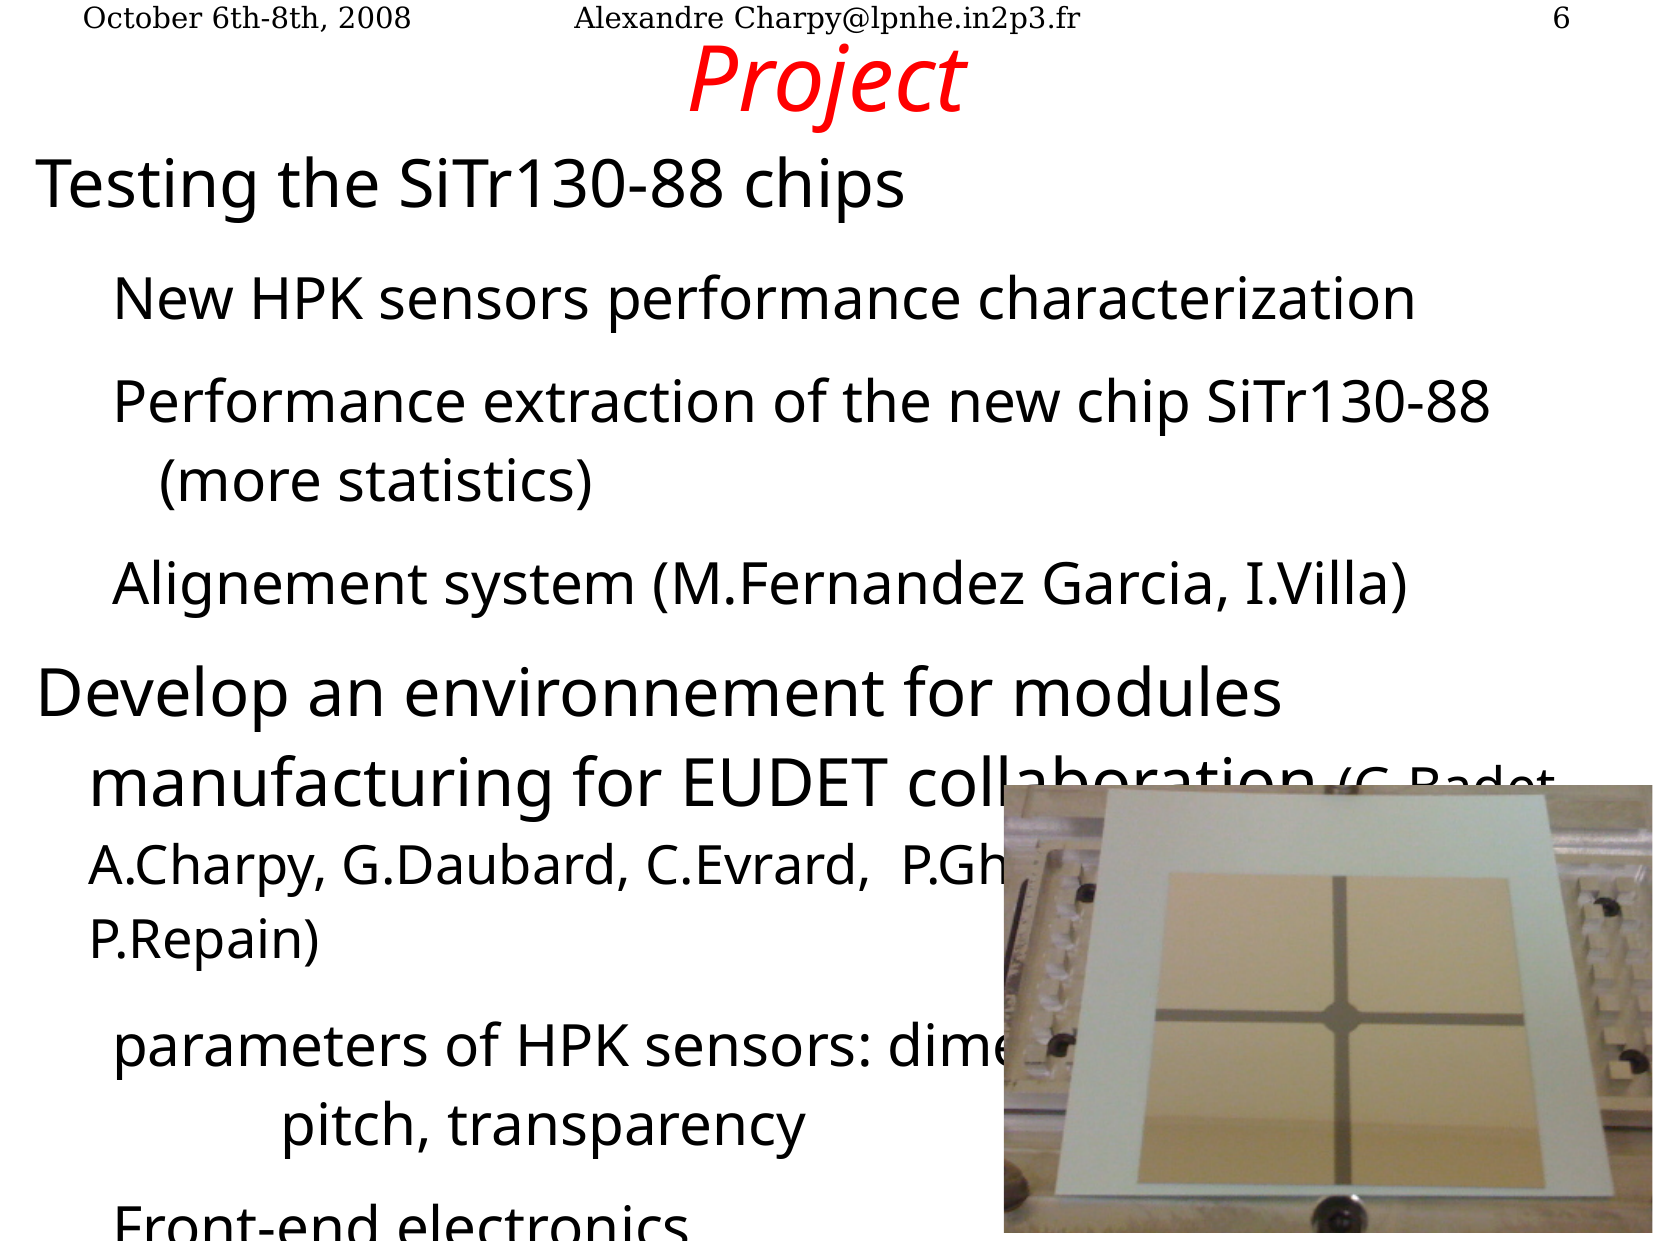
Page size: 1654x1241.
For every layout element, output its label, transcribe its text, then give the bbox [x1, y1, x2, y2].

picture [1003, 785, 1653, 1233]
title Project [82, 0, 1571, 136]
list Testing the SiTr130-88 chips New HPK sensors performance characterization Performance extraction of the new chip SiTr130-88 (more statistics) Alignement system (M.Fernandez Garcia, I.Villa) Develop an environnement for modules manufacturing for EUDET collaboration (G.Badet, A.Charpy, G.Daubard, C.Evrard, P.Ghislain, D.Imbault, P.Repain) parameters of HPK sensors: dimension, pitch, transparency Front-end electronics Development of toolbox Clean room installation [17, 136, 1625, 1207]
